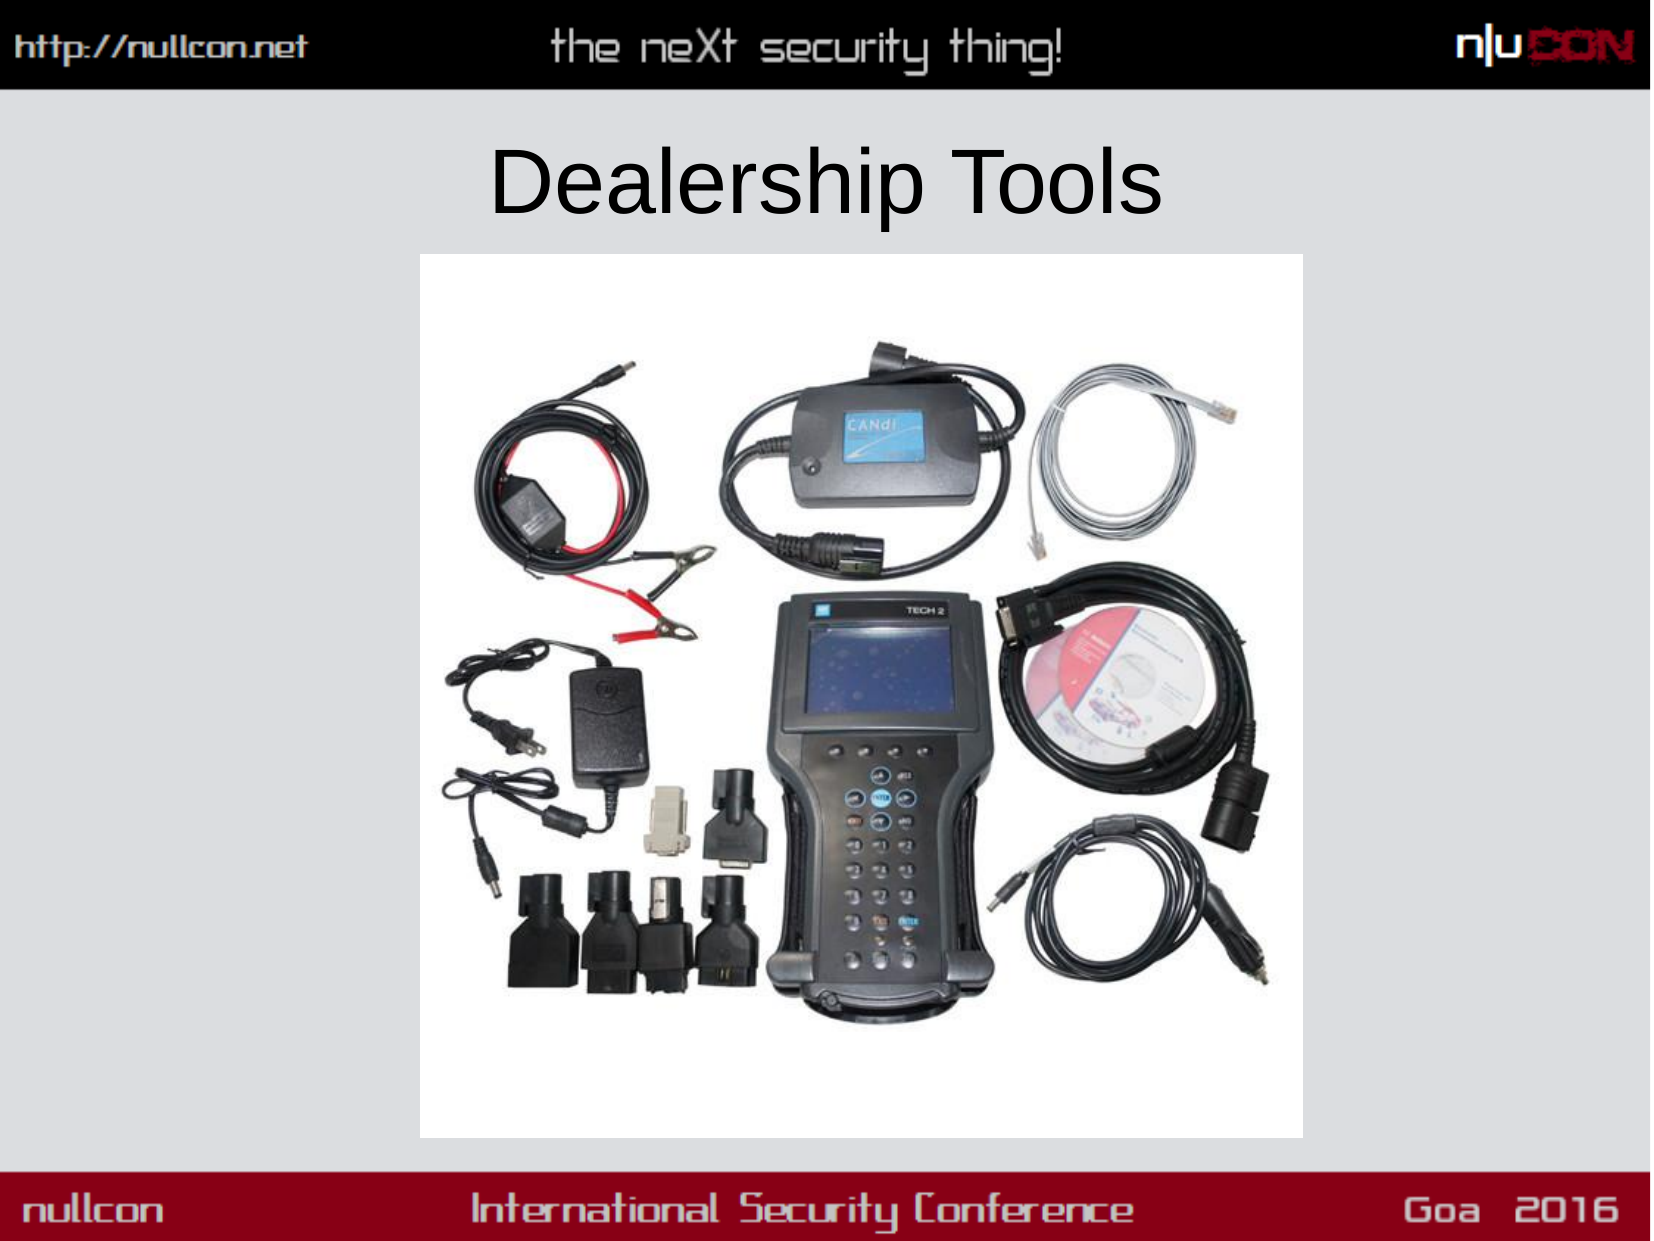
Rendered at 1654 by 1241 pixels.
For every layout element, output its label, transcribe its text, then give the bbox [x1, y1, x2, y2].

title Dealership Tools [82, 77, 1571, 286]
picture [0, 0, 1651, 1241]
